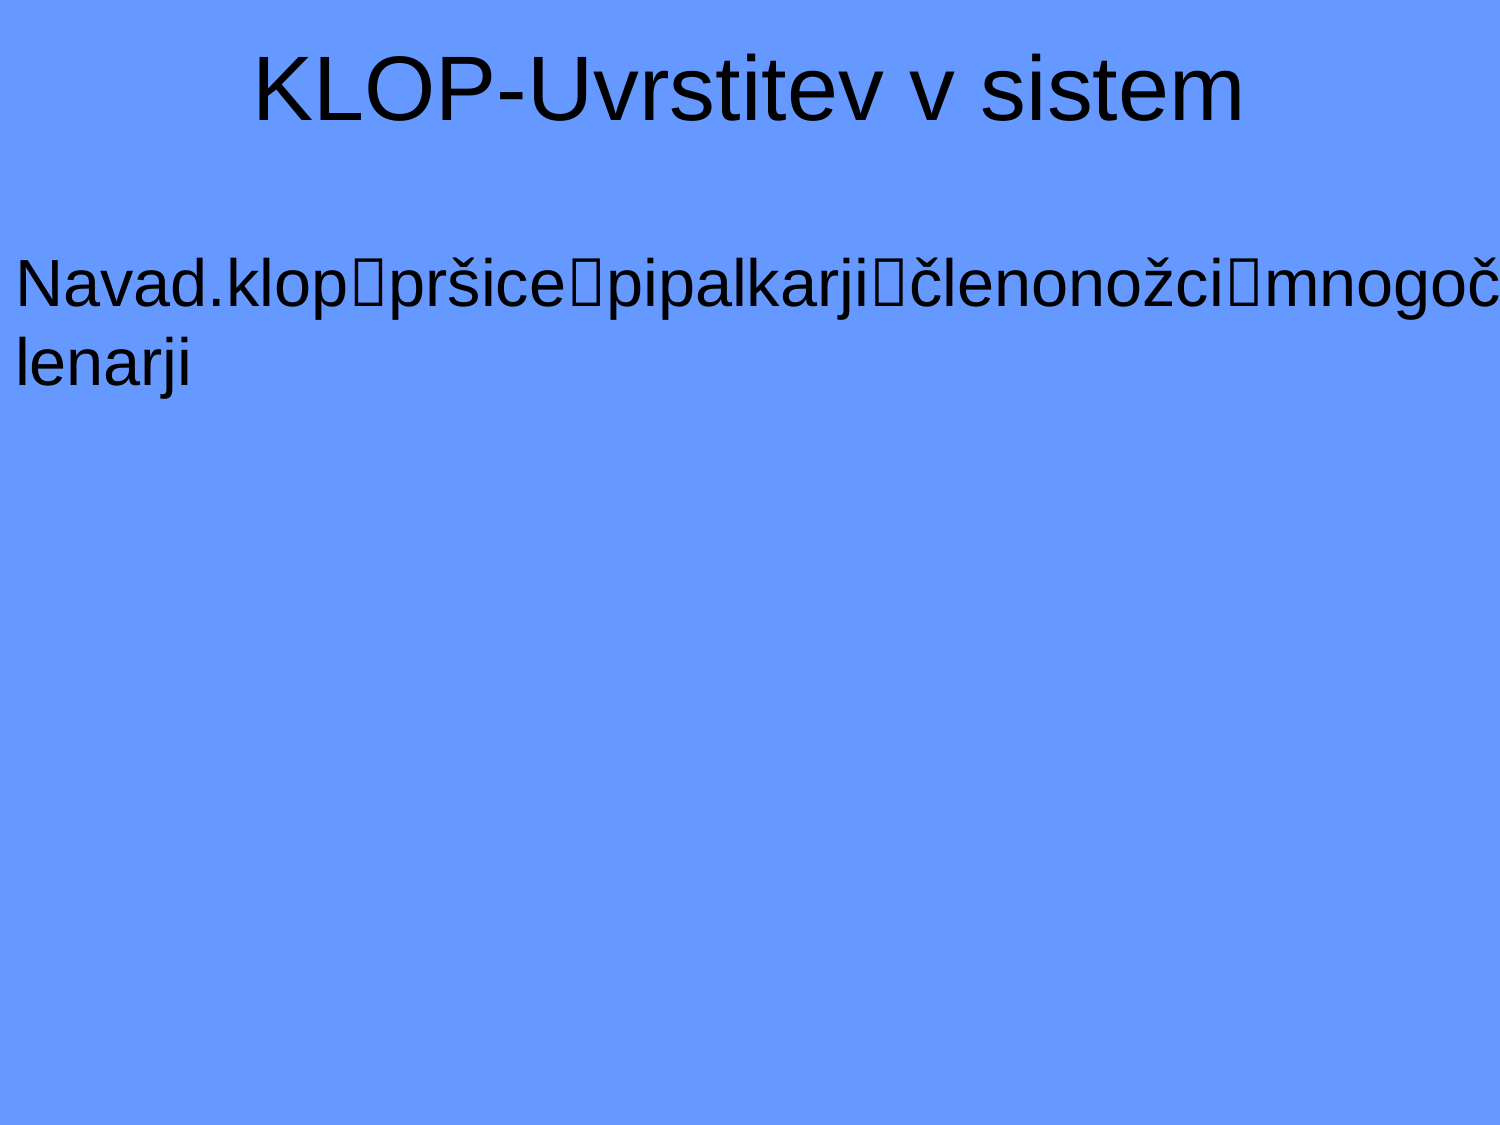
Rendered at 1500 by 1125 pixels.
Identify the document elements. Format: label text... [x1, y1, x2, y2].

list Navad.kloppršicepipalkarjičlenonožcimnogočlenarji [0, 231, 1500, 1005]
title KLOP-Uvrstitev v sistem [75, 45, 1425, 231]
